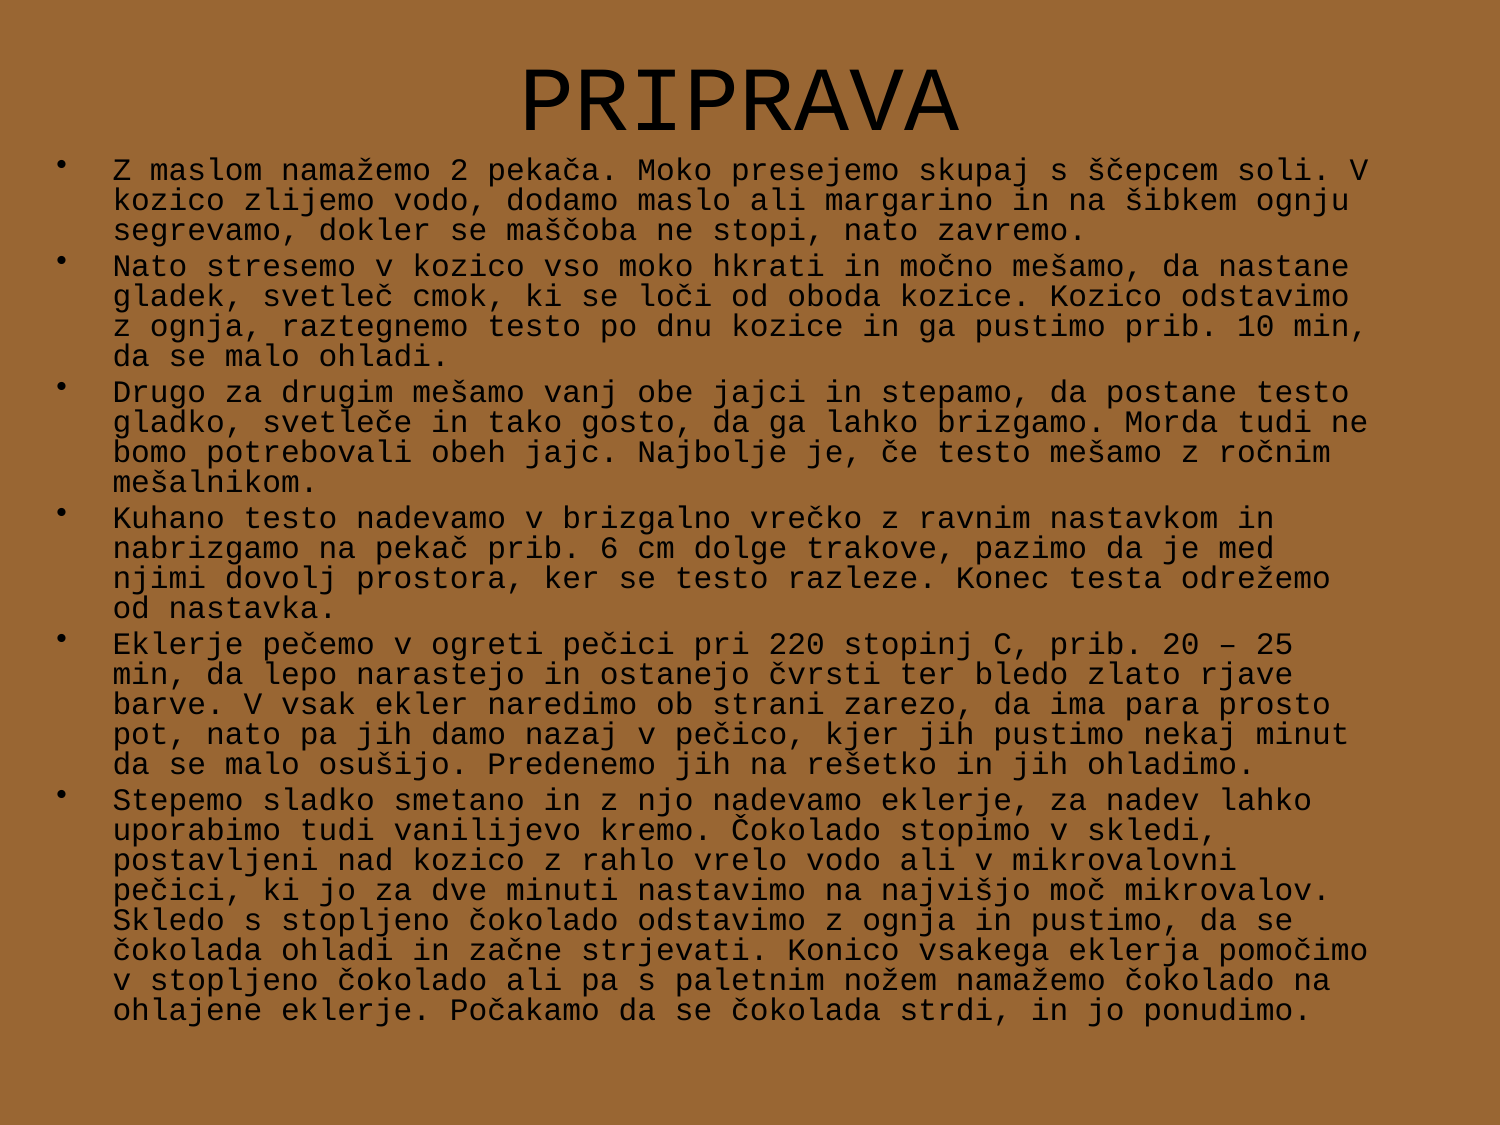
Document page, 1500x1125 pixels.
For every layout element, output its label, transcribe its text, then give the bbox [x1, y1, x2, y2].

title PRIPRAVA [64, 0, 1415, 188]
list Z maslom namažemo 2 pekača. Moko presejemo skupaj s ščepcem soli. V kozico zlijemo vodo, dodamo maslo ali margarino in na šibkem ognju segrevamo, dokler se maščoba ne stopi, nato zavremo. Nato stresemo v kozico vso moko hkrati in močno mešamo, da nastane gladek, svetleč cmok, ki se loči od oboda kozice. Kozico odstavimo z ognja, raztegnemo testo po dnu kozice in ga pustimo prib. 10 min, da se malo ohladi. Drugo za drugim mešamo vanj obe jajci in stepamo, da postane testo gladko, svetleče in tako gosto, da ga lahko brizgamo. Morda tudi ne bomo potrebovali obeh jajc. Najbolje je, če testo mešamo z ročnim mešalnikom. Kuhano testo nadevamo v brizgalno vrečko z ravnim nastavkom in nabrizgamo na pekač prib. 6 cm dolge trakove, pazimo da je med njimi dovolj prostora, ker se testo razleze. Konec testa odrežemo od nastavka. Eklerje pečemo v ogreti pečici pri 220 stopinj C, prib. 20 – 25 min, da lepo narastejo in ostanejo čvrsti ter bledo zlato rjave barve. V vsak ekler naredimo ob strani zarezo, da ima para prosto pot, nato pa jih damo nazaj v pečico, kjer jih pustimo nekaj minut da se malo osušijo. Predenemo jih na rešetko in jih ohladimo. Stepemo sladko smetano in z njo nadevamo eklerje, za nadev lahko uporabimo tudi vanilijevo kremo. Čokolado stopimo v skledi, postavljeni nad kozico z rahlo vrelo vodo ali v mikrovalovni pečici, ki jo za dve minuti nastavimo na najvišjo moč mikrovalov. Skledo s stopljeno čokolado odstavimo z ognja in pustimo, da se čokolada ohladi in začne strjevati. Konico vsakega eklerja pomočimo v stopljeno čokolado ali pa s paletnim nožem namažemo čokolado na ohlajene eklerje. Počakamo da se čokolada strdi, in jo ponudimo. [41, 148, 1396, 1000]
